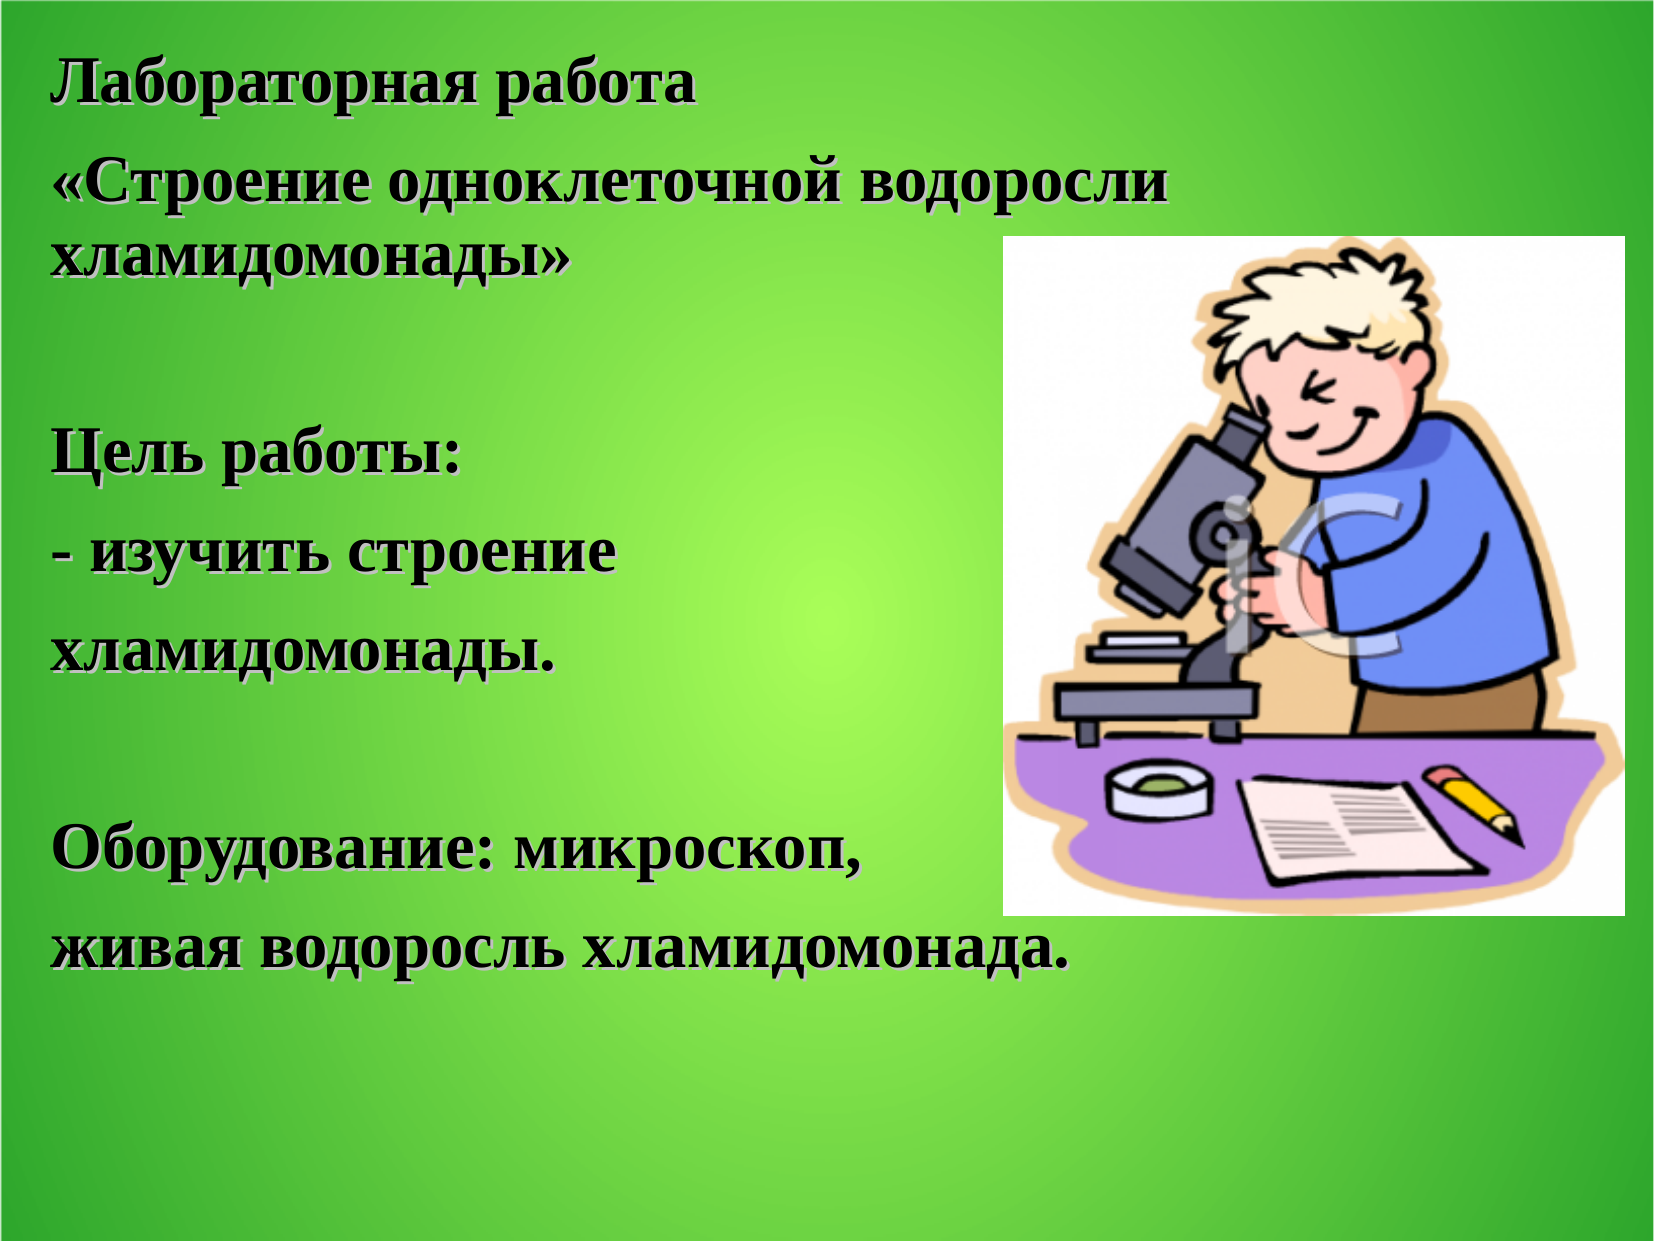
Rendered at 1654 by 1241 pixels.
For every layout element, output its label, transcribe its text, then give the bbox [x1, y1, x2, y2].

text_box Лабораторная работа «Строение одноклеточной водоросли хламидомонады» Цель работы: - изучить строение хламидомонады. Оборудование: микроскоп, живая водоросль хламидомонада. [29, 29, 1536, 1182]
picture [0, 0, 1654, 1241]
